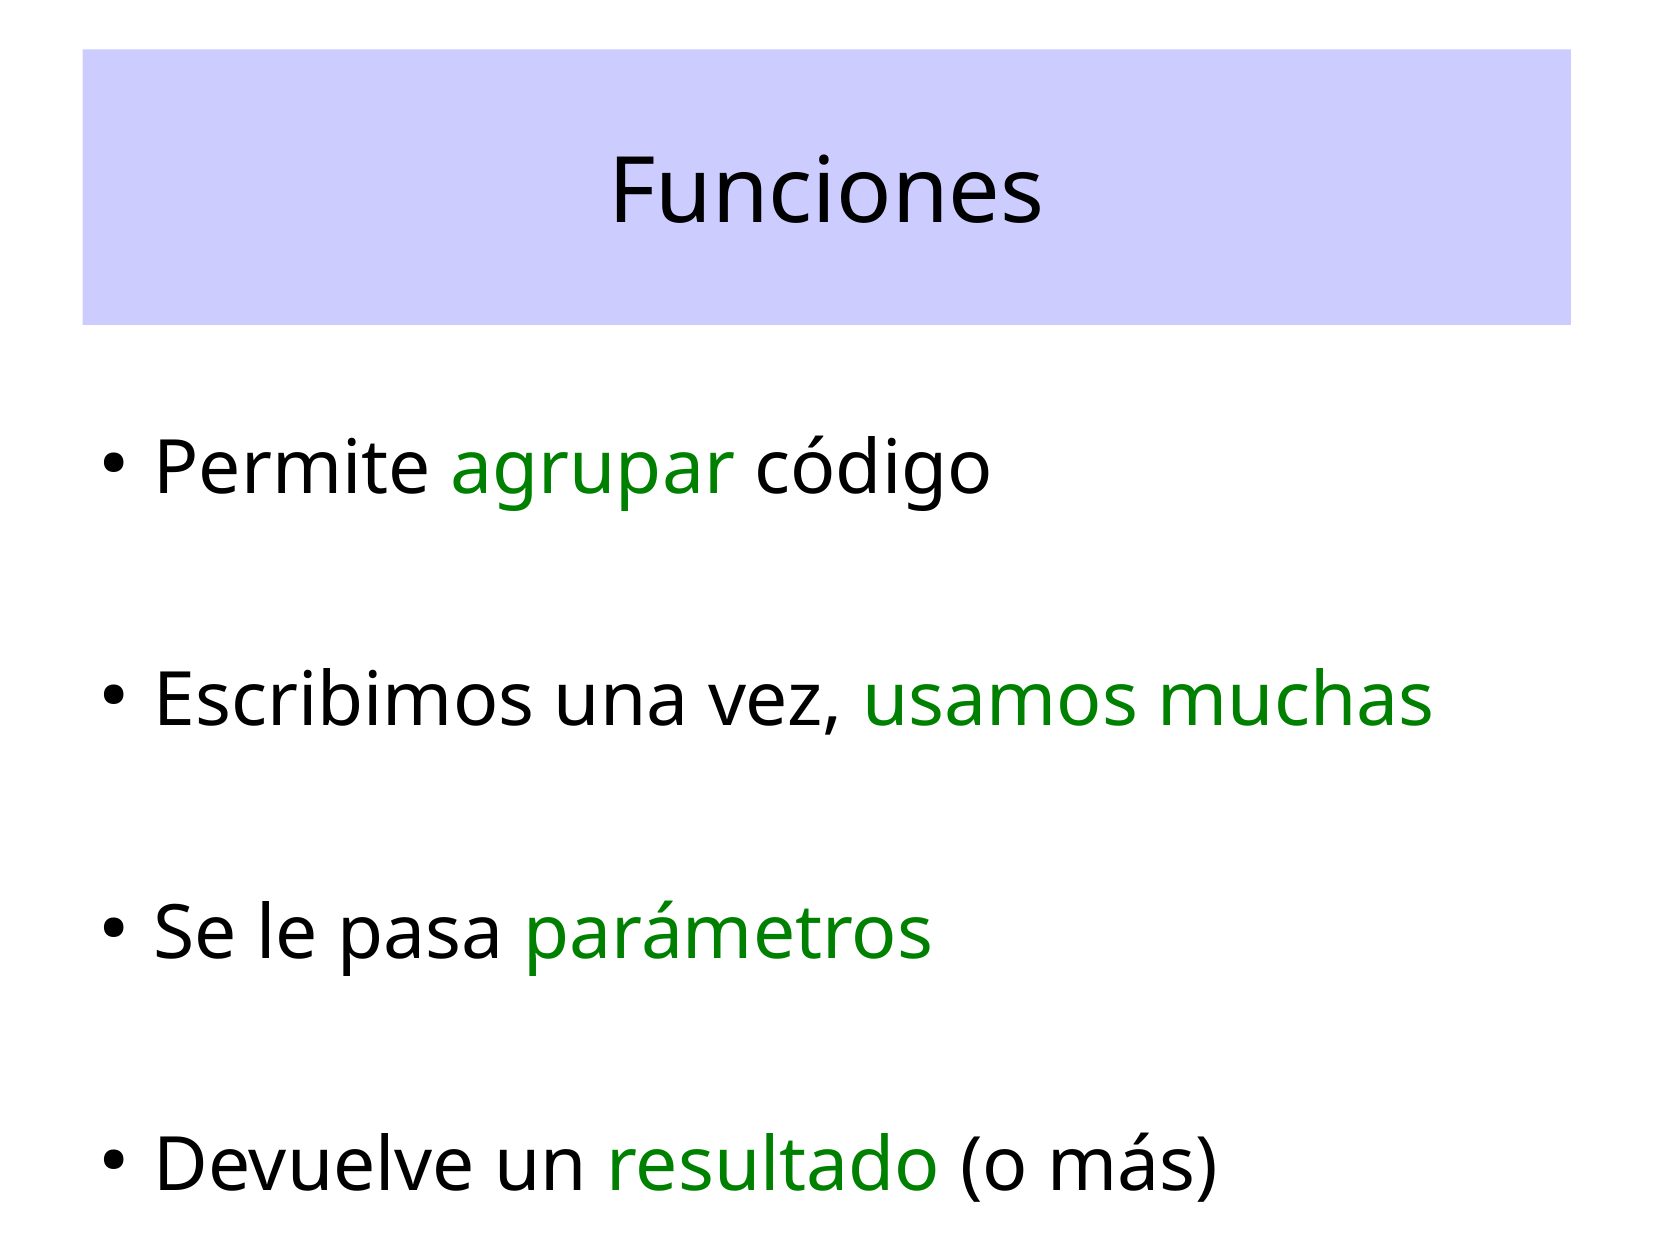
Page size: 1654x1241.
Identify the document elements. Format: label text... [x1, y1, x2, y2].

title Funciones [82, 49, 1571, 325]
list Permite agrupar código Escribimos una vez, usamos muchas Se le pasa parámetros Devuelve un resultado (o más) [82, 413, 1571, 1232]
